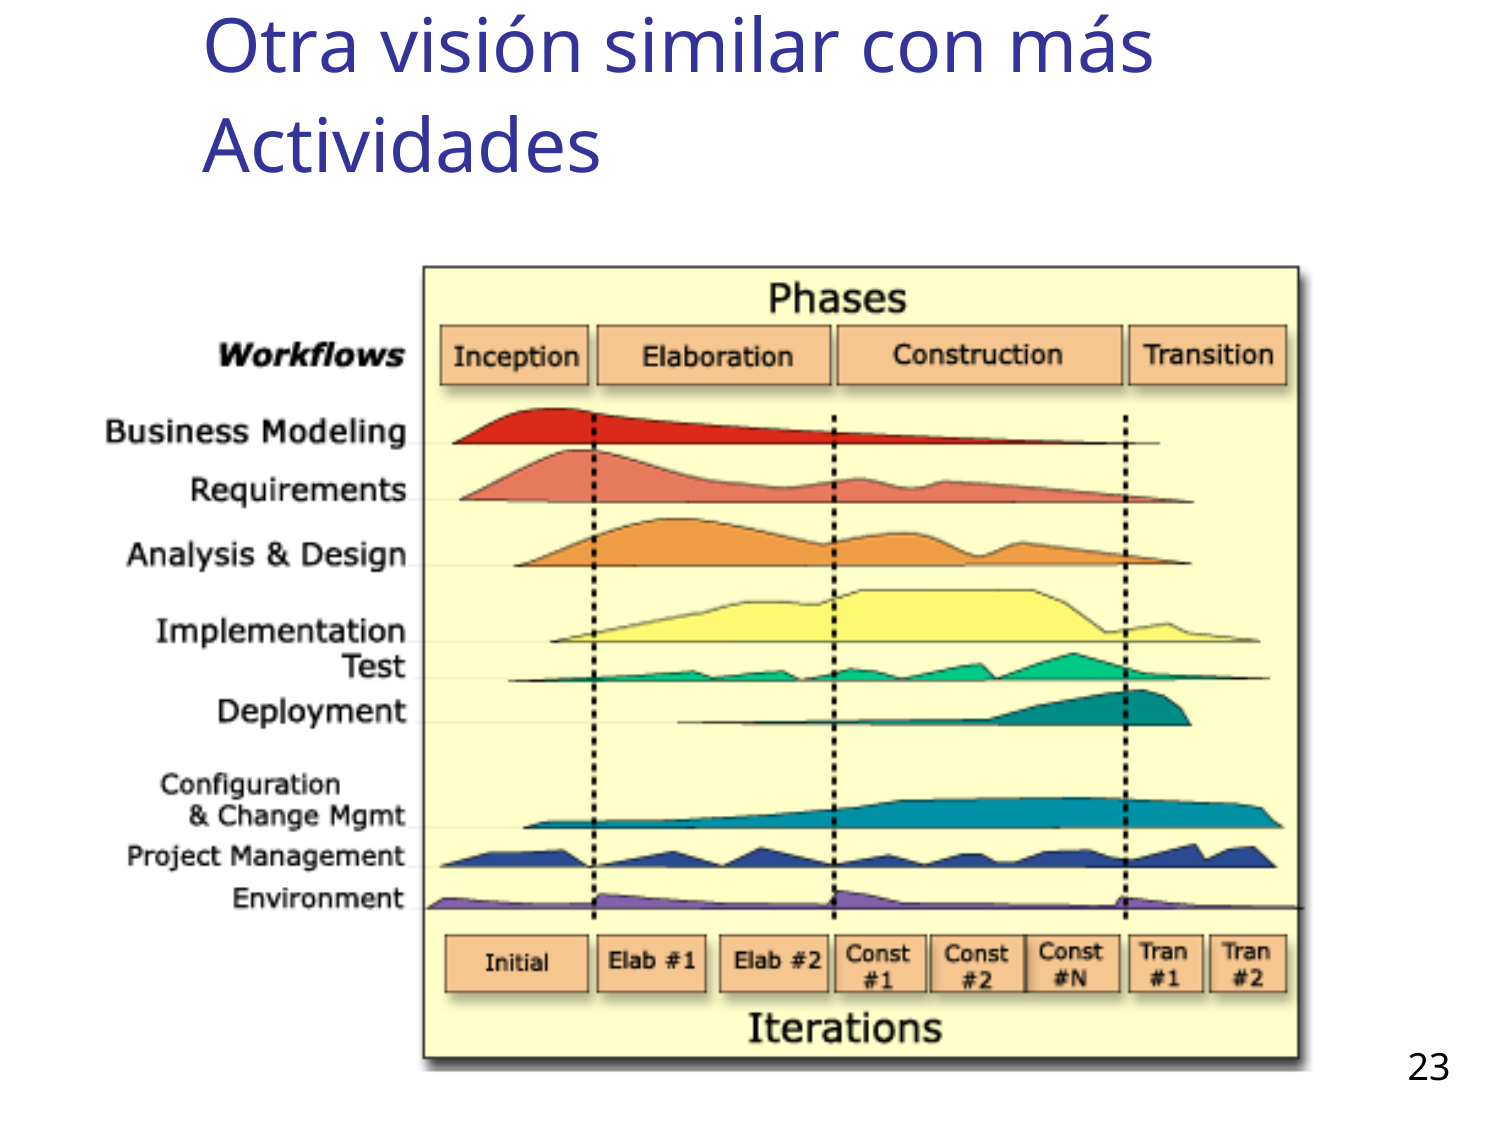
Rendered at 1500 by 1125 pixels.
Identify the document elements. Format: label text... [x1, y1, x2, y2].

chart [68, 242, 1369, 1099]
title Otra visión similar con más Actividades [187, 4, 1466, 201]
